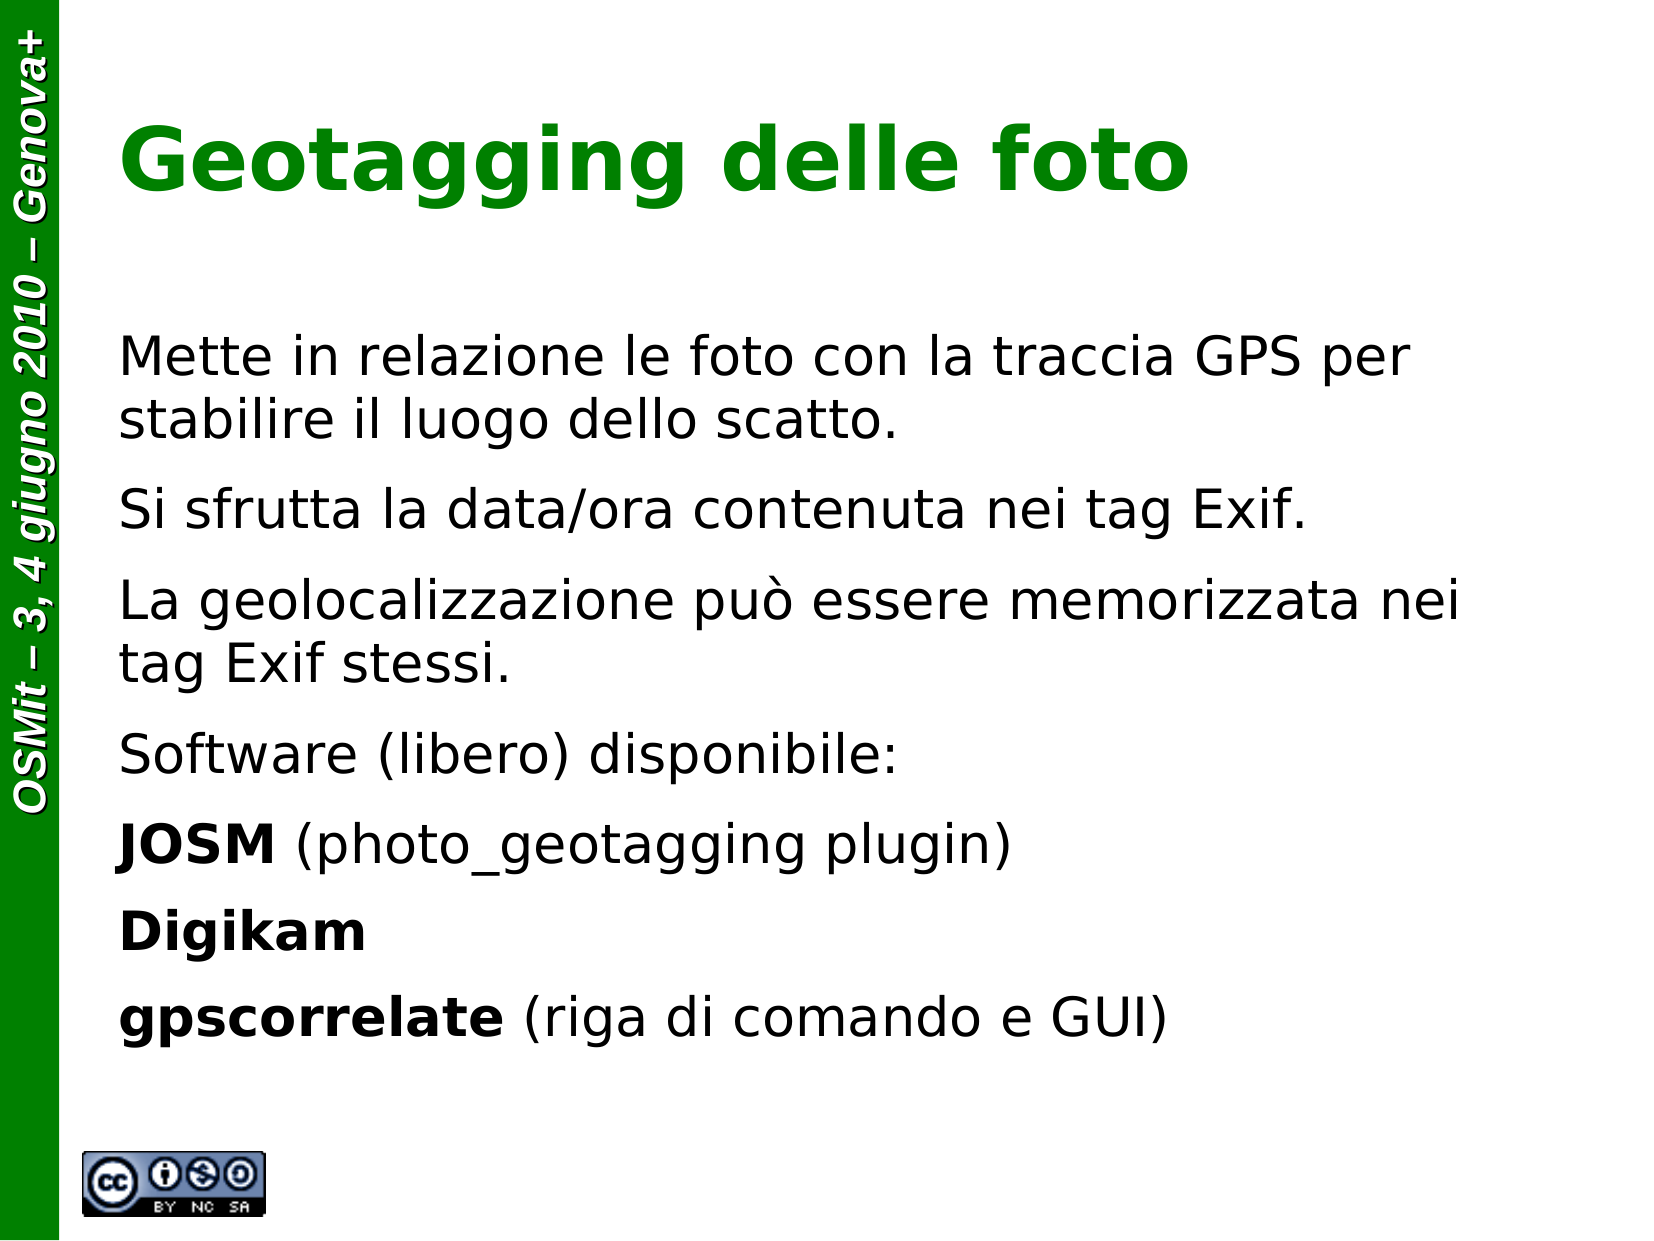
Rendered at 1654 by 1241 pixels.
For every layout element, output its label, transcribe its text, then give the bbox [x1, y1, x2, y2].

list Mette in relazione le foto con la traccia GPS per stabilire il luogo dello scatto. Si sfrutta la data/ora contenuta nei tag Exif. La geolocalizzazione può essere memorizzata nei tag Exif stessi. Software (libero) disponibile: JOSM (photo_geotagging plugin) Digikam gpscorrelate (riga di comando e GUI) [118, 324, 1565, 1077]
picture [82, 1151, 266, 1217]
title Geotagging delle foto [118, 64, 1536, 257]
